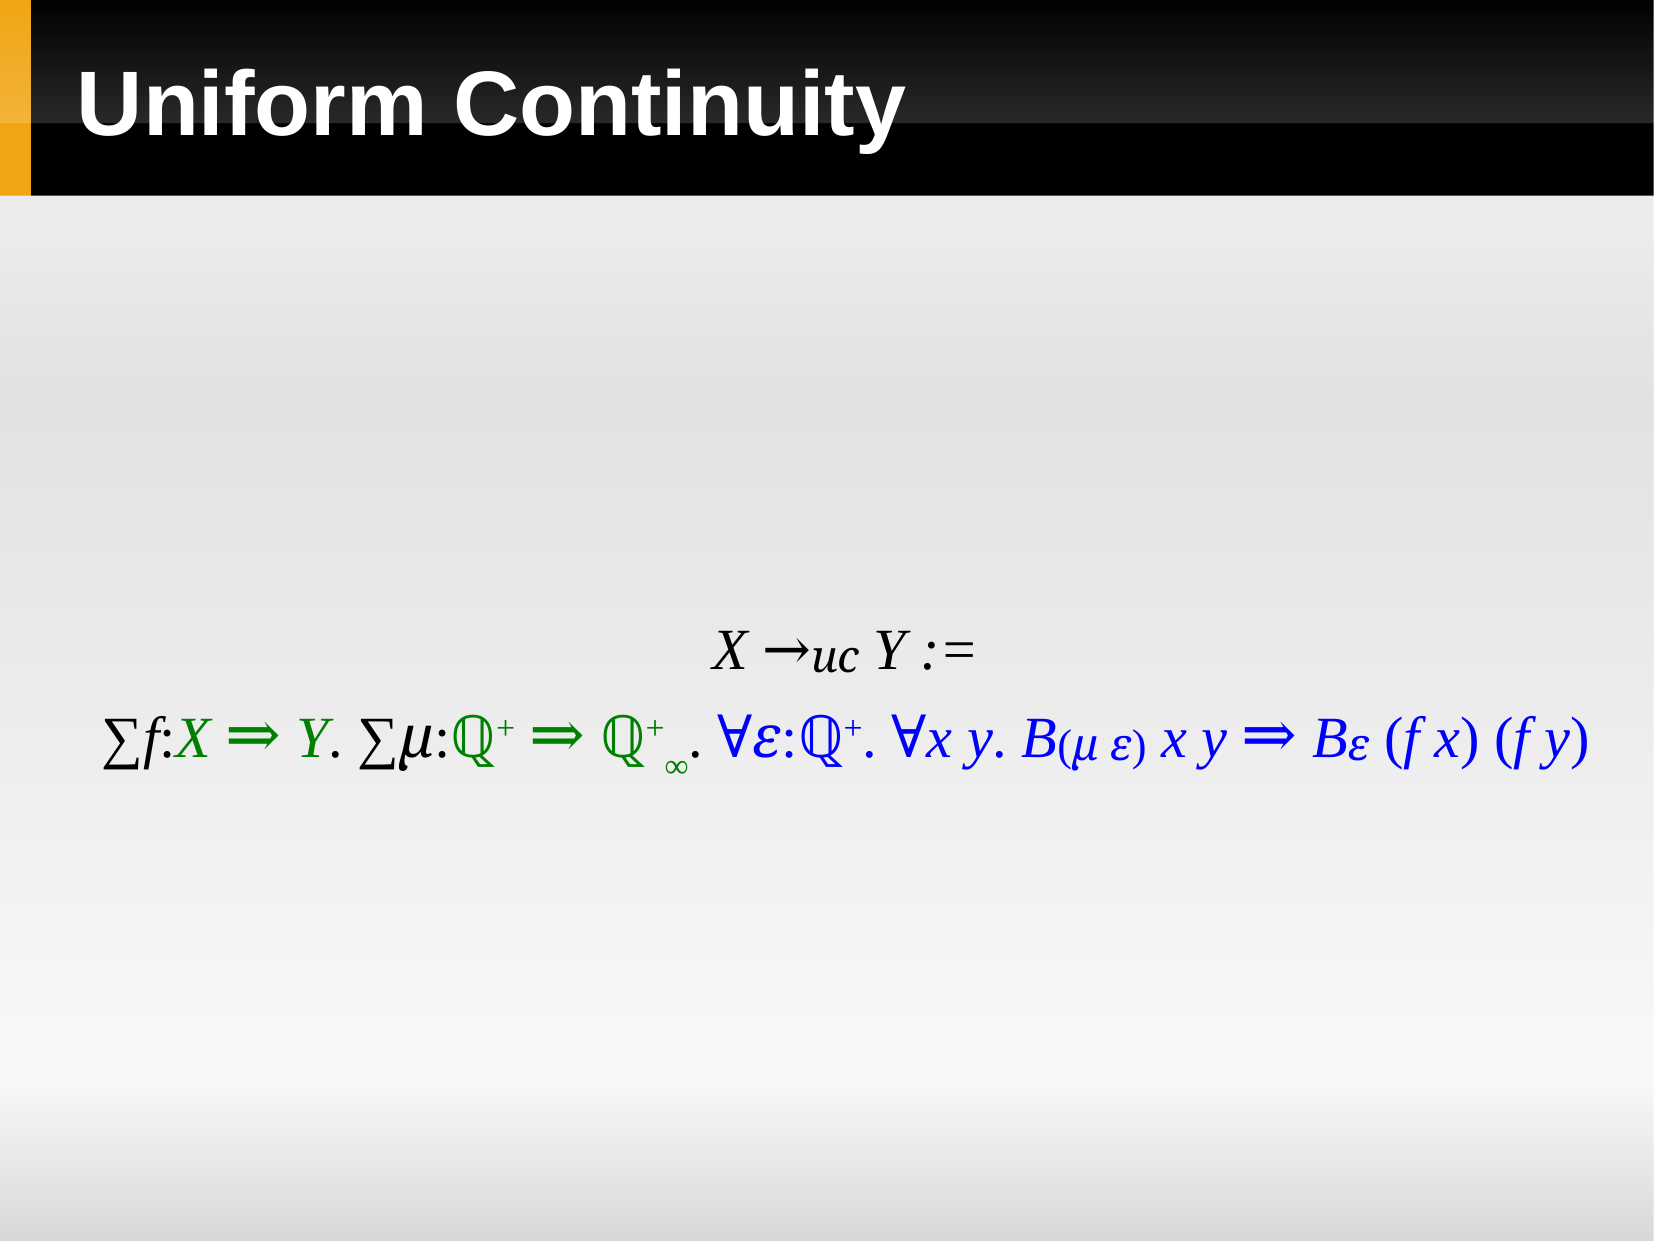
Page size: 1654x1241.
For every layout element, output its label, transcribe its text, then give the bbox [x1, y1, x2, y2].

text_box X →uc Y := ∑f:X ⇒ Y. ∑μ:ℚ+ ⇒ ℚ+∞. ∀ε:ℚ+. ∀x y. B(μ ε) x y ⇒ Bε (f x) (f y) [86, 600, 1598, 777]
picture [0, 0, 1654, 1241]
title Uniform Continuity [76, 0, 1565, 208]
